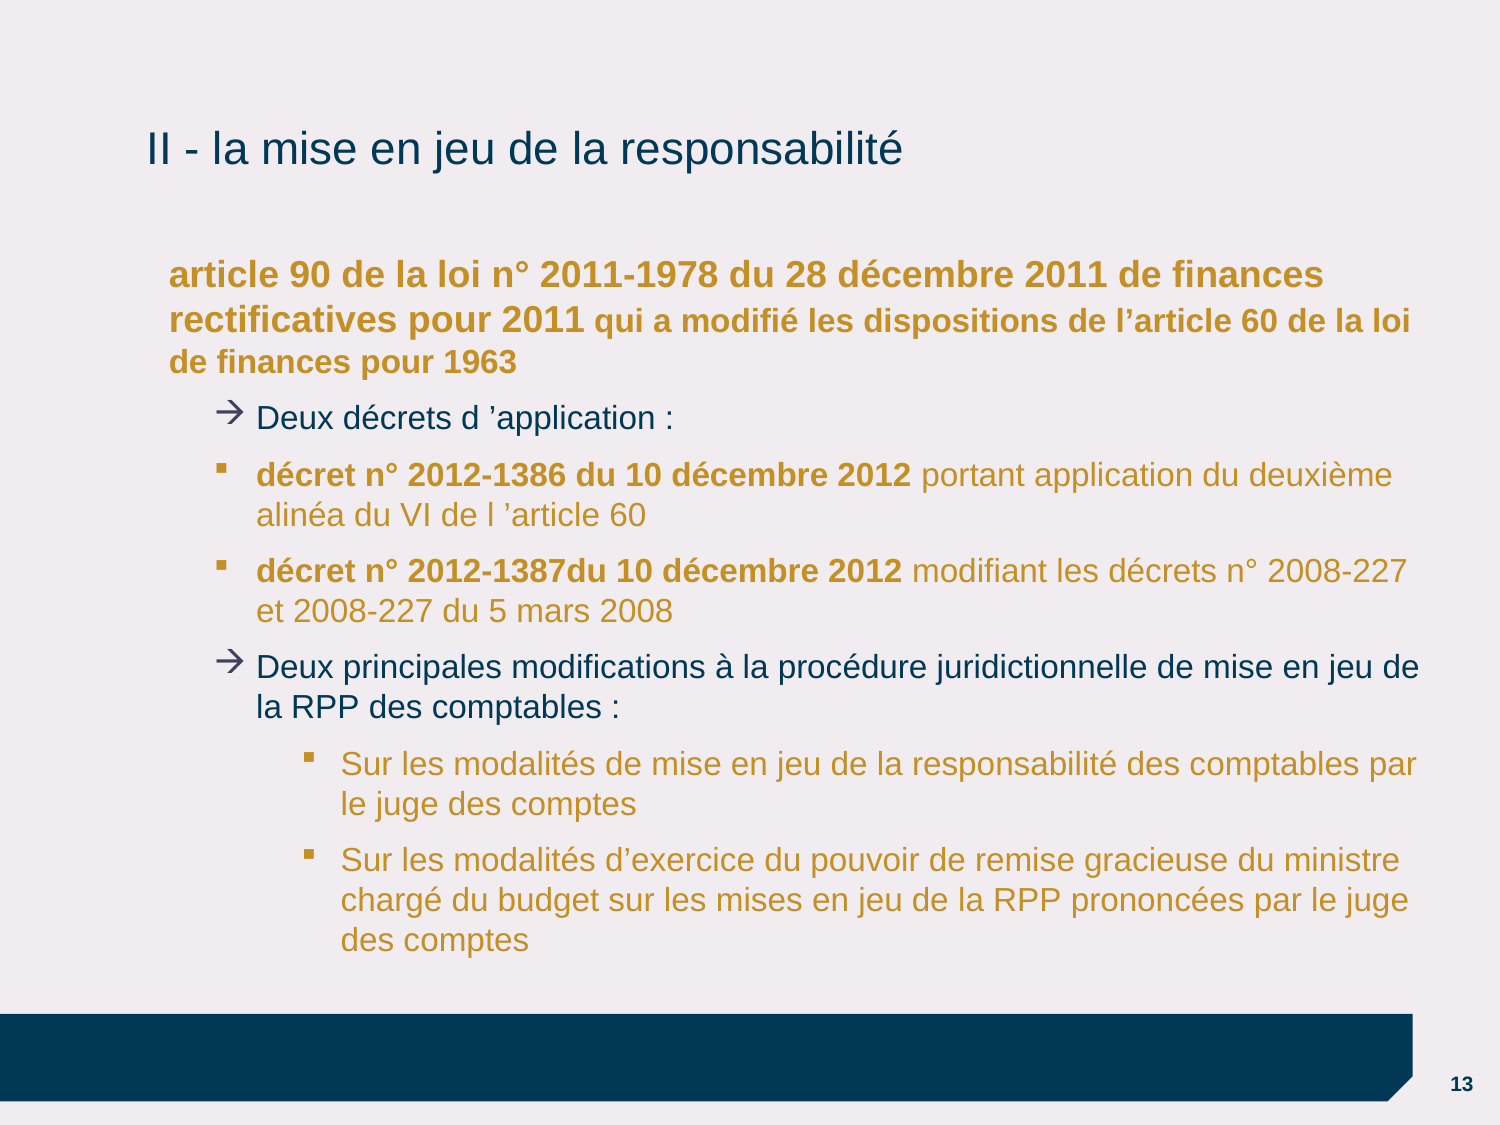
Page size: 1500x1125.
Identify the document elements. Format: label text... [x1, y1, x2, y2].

list article 90 de la loi n° 2011-1978 du 28 décembre 2011 de finances rectificatives pour 2011 qui a modifié les dispositions de l’article 60 de la loi de finances pour 1963 Deux décrets d ’application : décret n° 2012-1386 du 10 décembre 2012 portant application du deuxième alinéa du VI de l ’article 60 décret n° 2012-1387du 10 décembre 2012 modifiant les décrets n° 2008-227 et 2008-227 du 5 mars 2008 Deux principales modifications à la procédure juridictionnelle de mise en jeu de la RPP des comptables : Sur les modalités de mise en jeu de la responsabilité des comptables par le juge des comptes Sur les modalités d’exercice du pouvoir de remise gracieuse du ministre chargé du budget sur les mises en jeu de la RPP prononcées par le juge des comptes [124, 249, 1438, 970]
title [121, 68, 1438, 180]
text_box II - la mise en jeu de la responsabilité [146, 93, 1463, 205]
